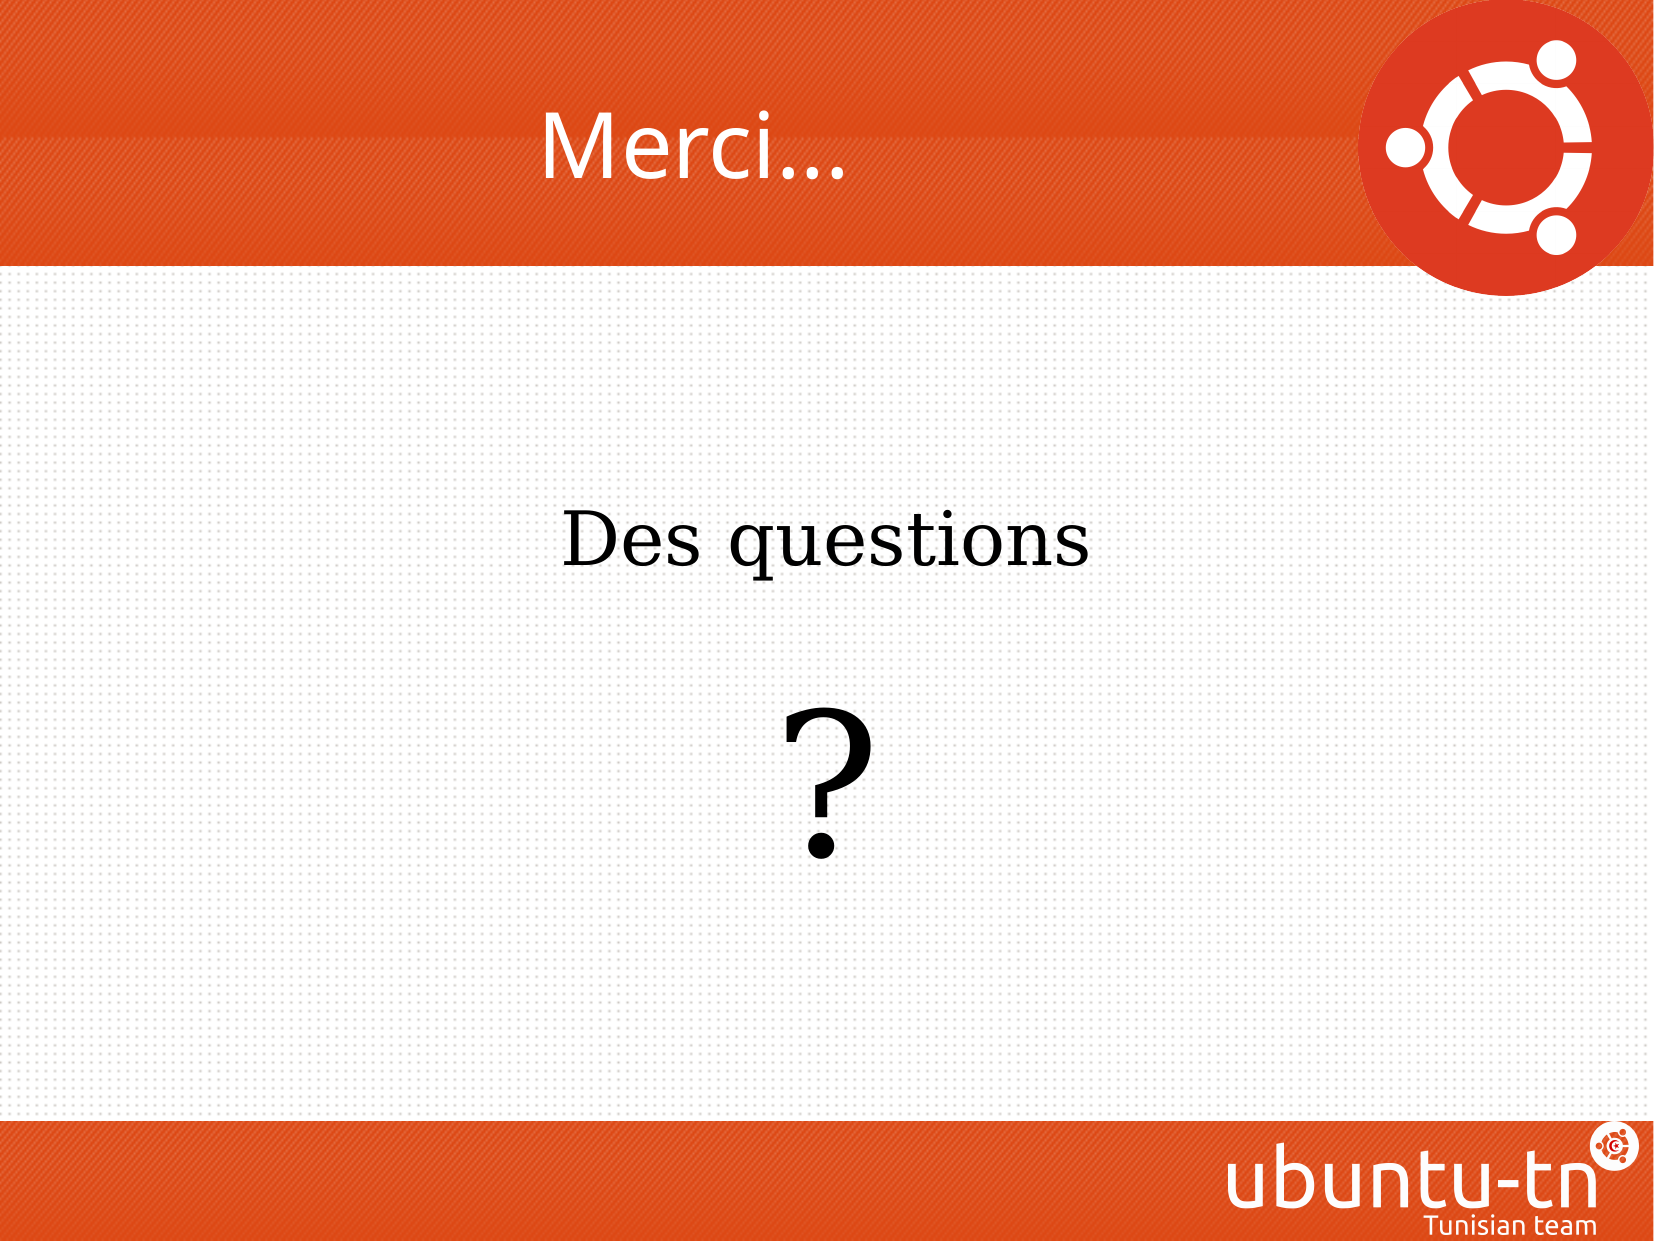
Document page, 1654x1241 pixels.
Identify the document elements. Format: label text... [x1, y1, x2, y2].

picture [0, 0, 1654, 1241]
subtitle Des questions ? [82, 297, 1571, 1102]
title Merci... [29, 36, 1359, 250]
